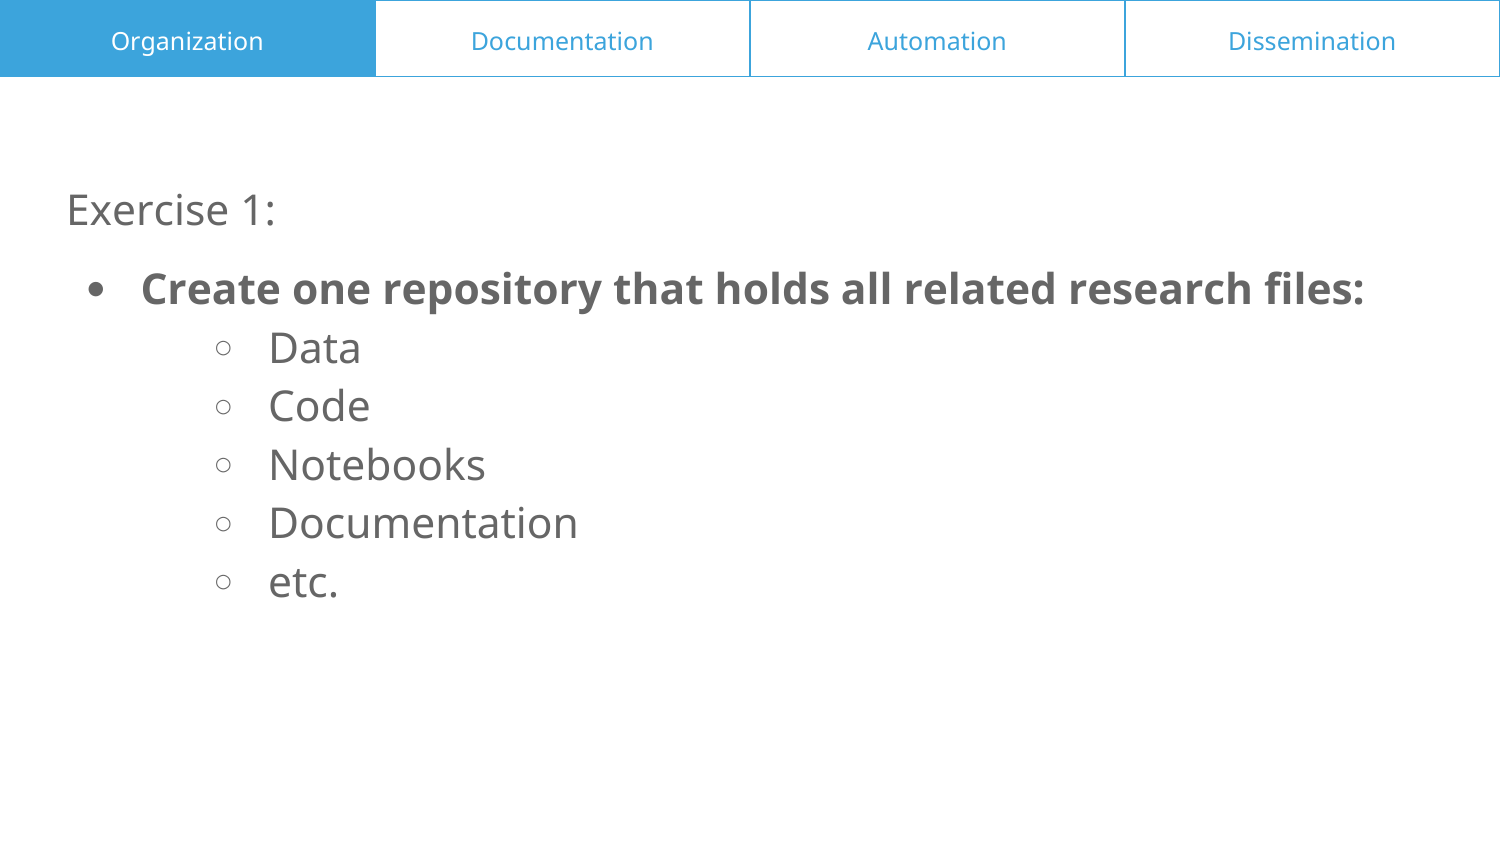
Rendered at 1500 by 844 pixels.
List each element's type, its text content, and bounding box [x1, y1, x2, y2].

text_box Documentation [375, 0, 749, 77]
list Exercise 1: Create one repository that holds all related research files: Data Code Notebooks Documentation etc. [51, 159, 1424, 750]
text_box Automation [750, 0, 1124, 77]
text_box Organization [0, 0, 374, 77]
text_box Dissemination [1125, 0, 1500, 77]
